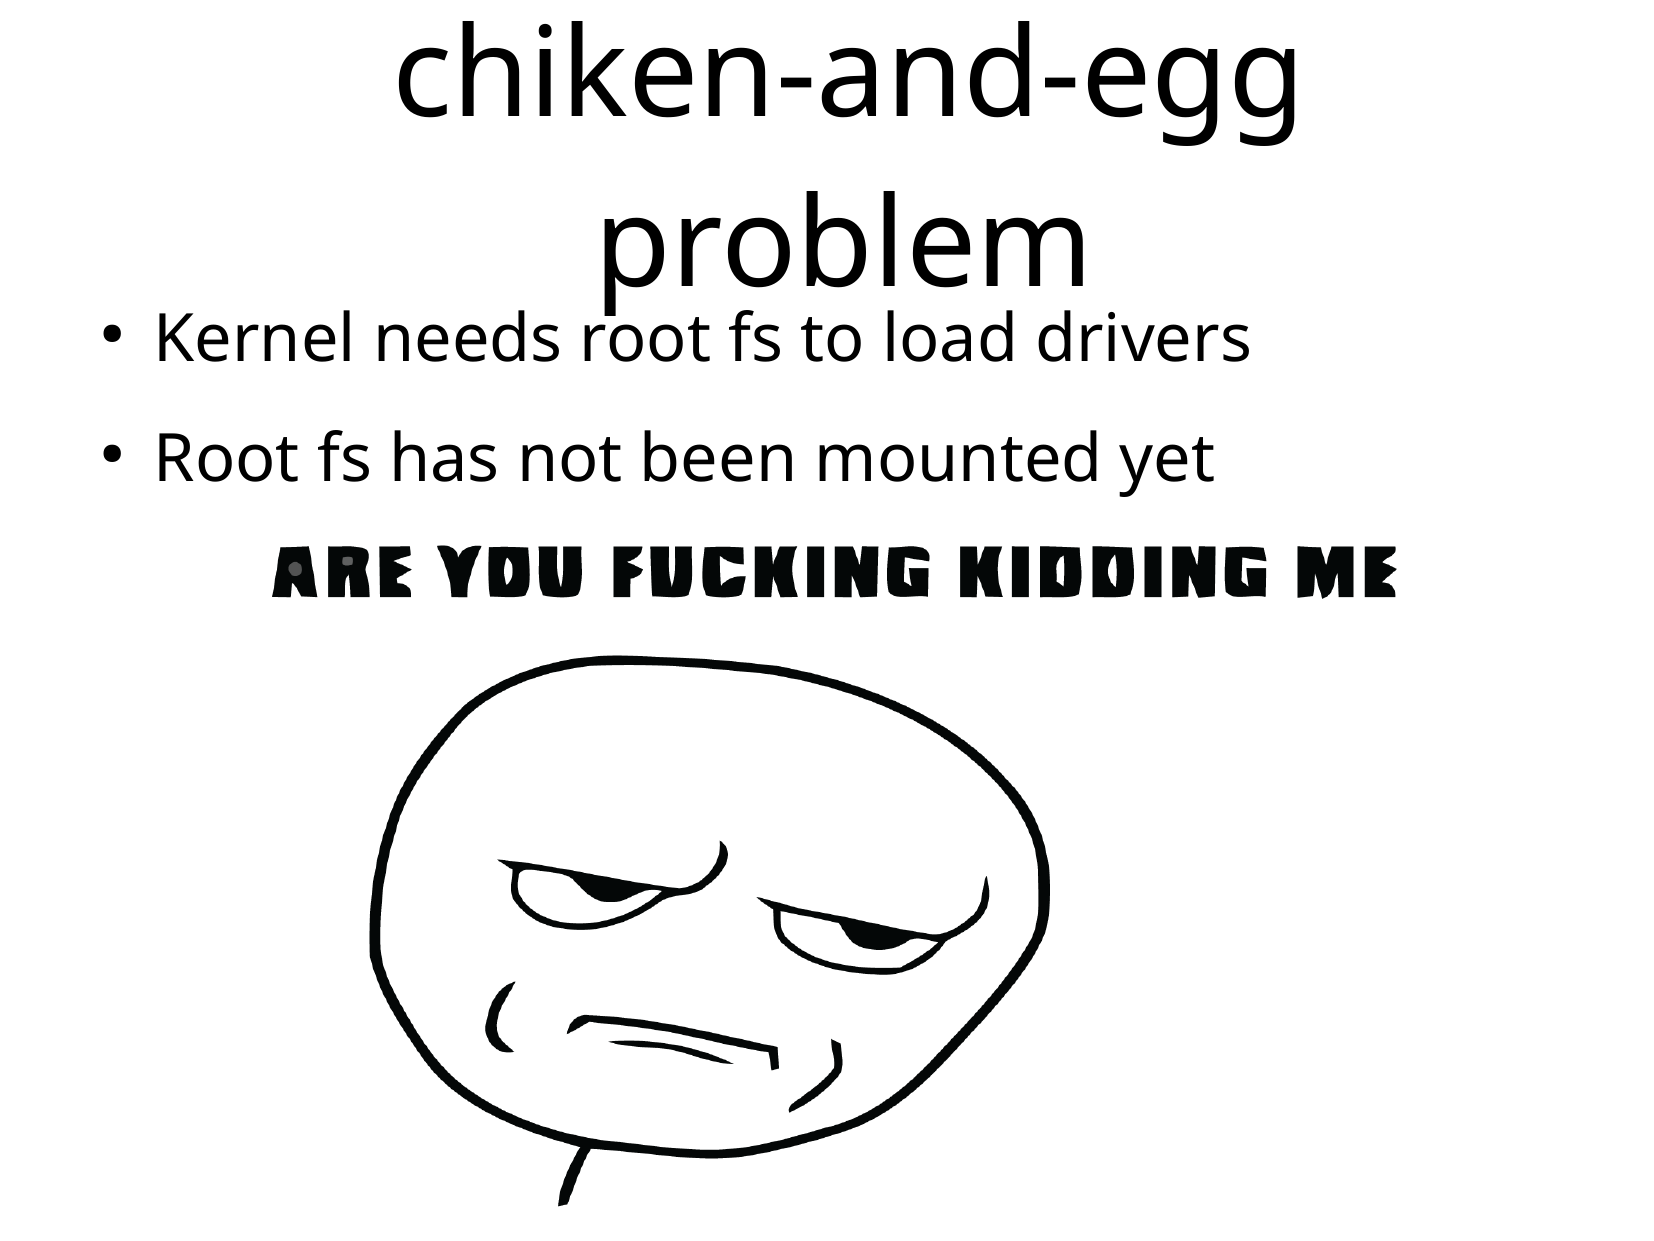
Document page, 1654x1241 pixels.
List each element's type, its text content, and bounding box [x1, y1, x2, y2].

picture [247, 509, 1406, 1216]
list Kernel needs root fs to load drivers Root fs has not been mounted yet [82, 290, 1576, 661]
title chiken-and-egg problem [82, 49, 1571, 257]
